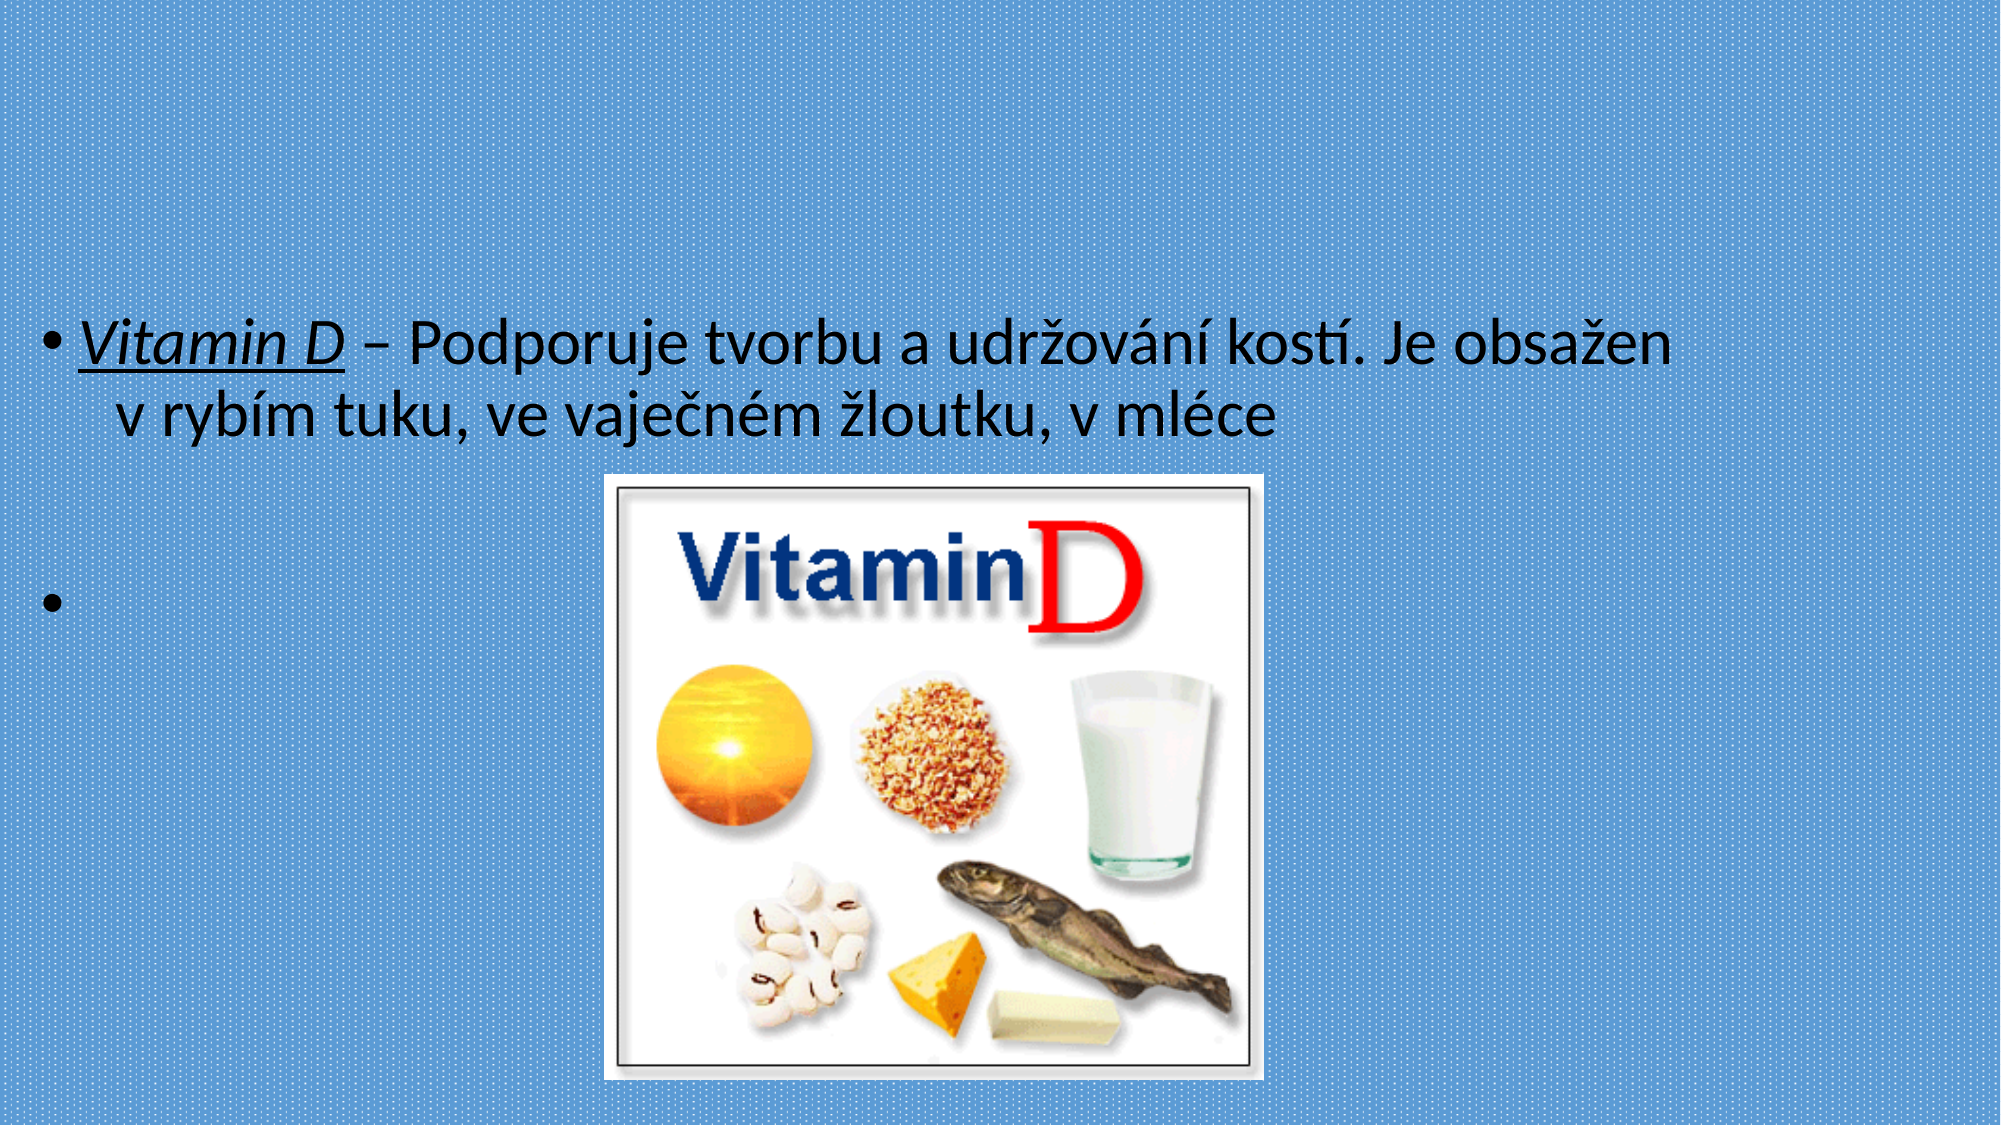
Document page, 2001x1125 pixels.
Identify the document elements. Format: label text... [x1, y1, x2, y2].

picture [604, 474, 1264, 1080]
list Vitamin D – Podporuje tvorbu a udržování kostí. Je obsažen v rybím tuku, ve vaječném žloutku, v mléce [25, 299, 1863, 1014]
title [137, 59, 1863, 278]
